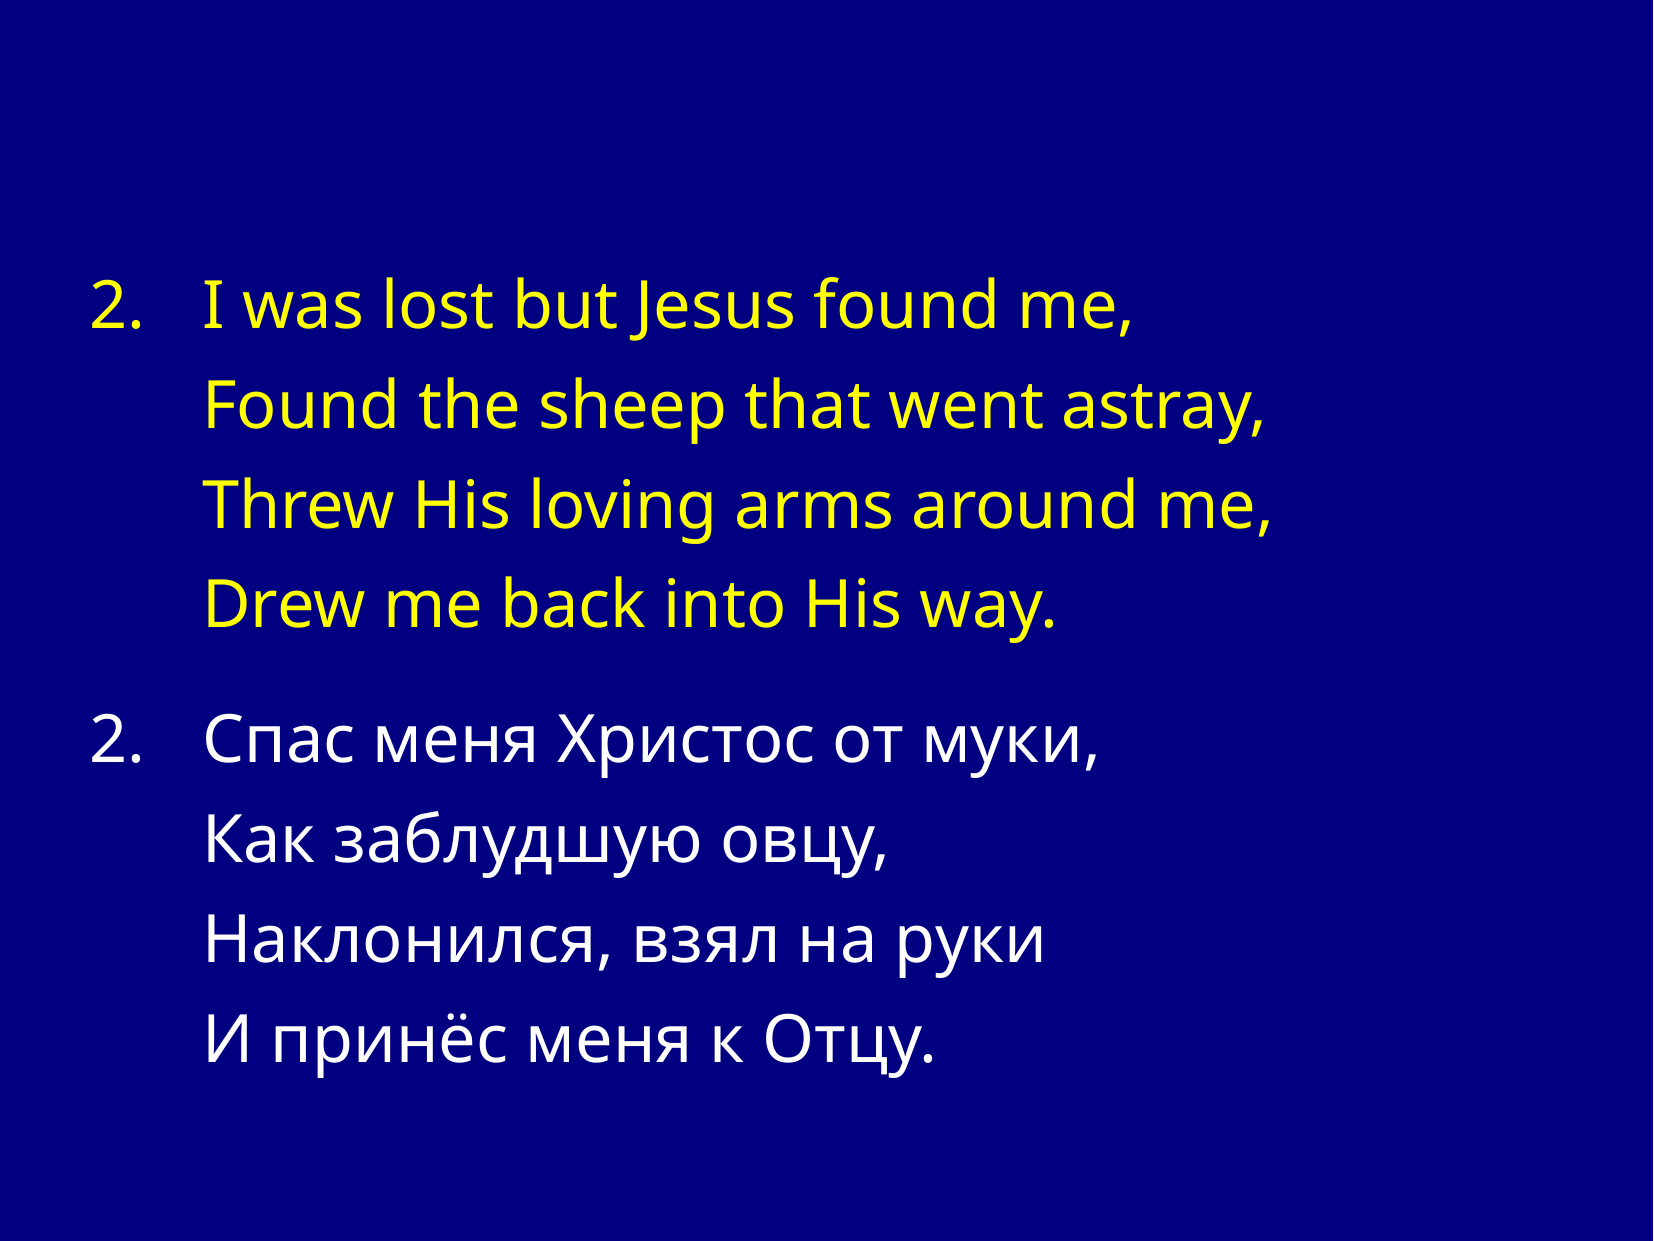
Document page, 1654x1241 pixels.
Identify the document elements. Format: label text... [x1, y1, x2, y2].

text_box 2. Спас меня Христос от муки, Как заблудшую овцу, Наклонился, взял на руки И принёс меня к Отцу. [75, 675, 1576, 1163]
text_box 2. I was lost but Jesus found me, Found the sheep that went astray, Threw His loving arms around me, Drew me back into His way. [75, 150, 1576, 638]
